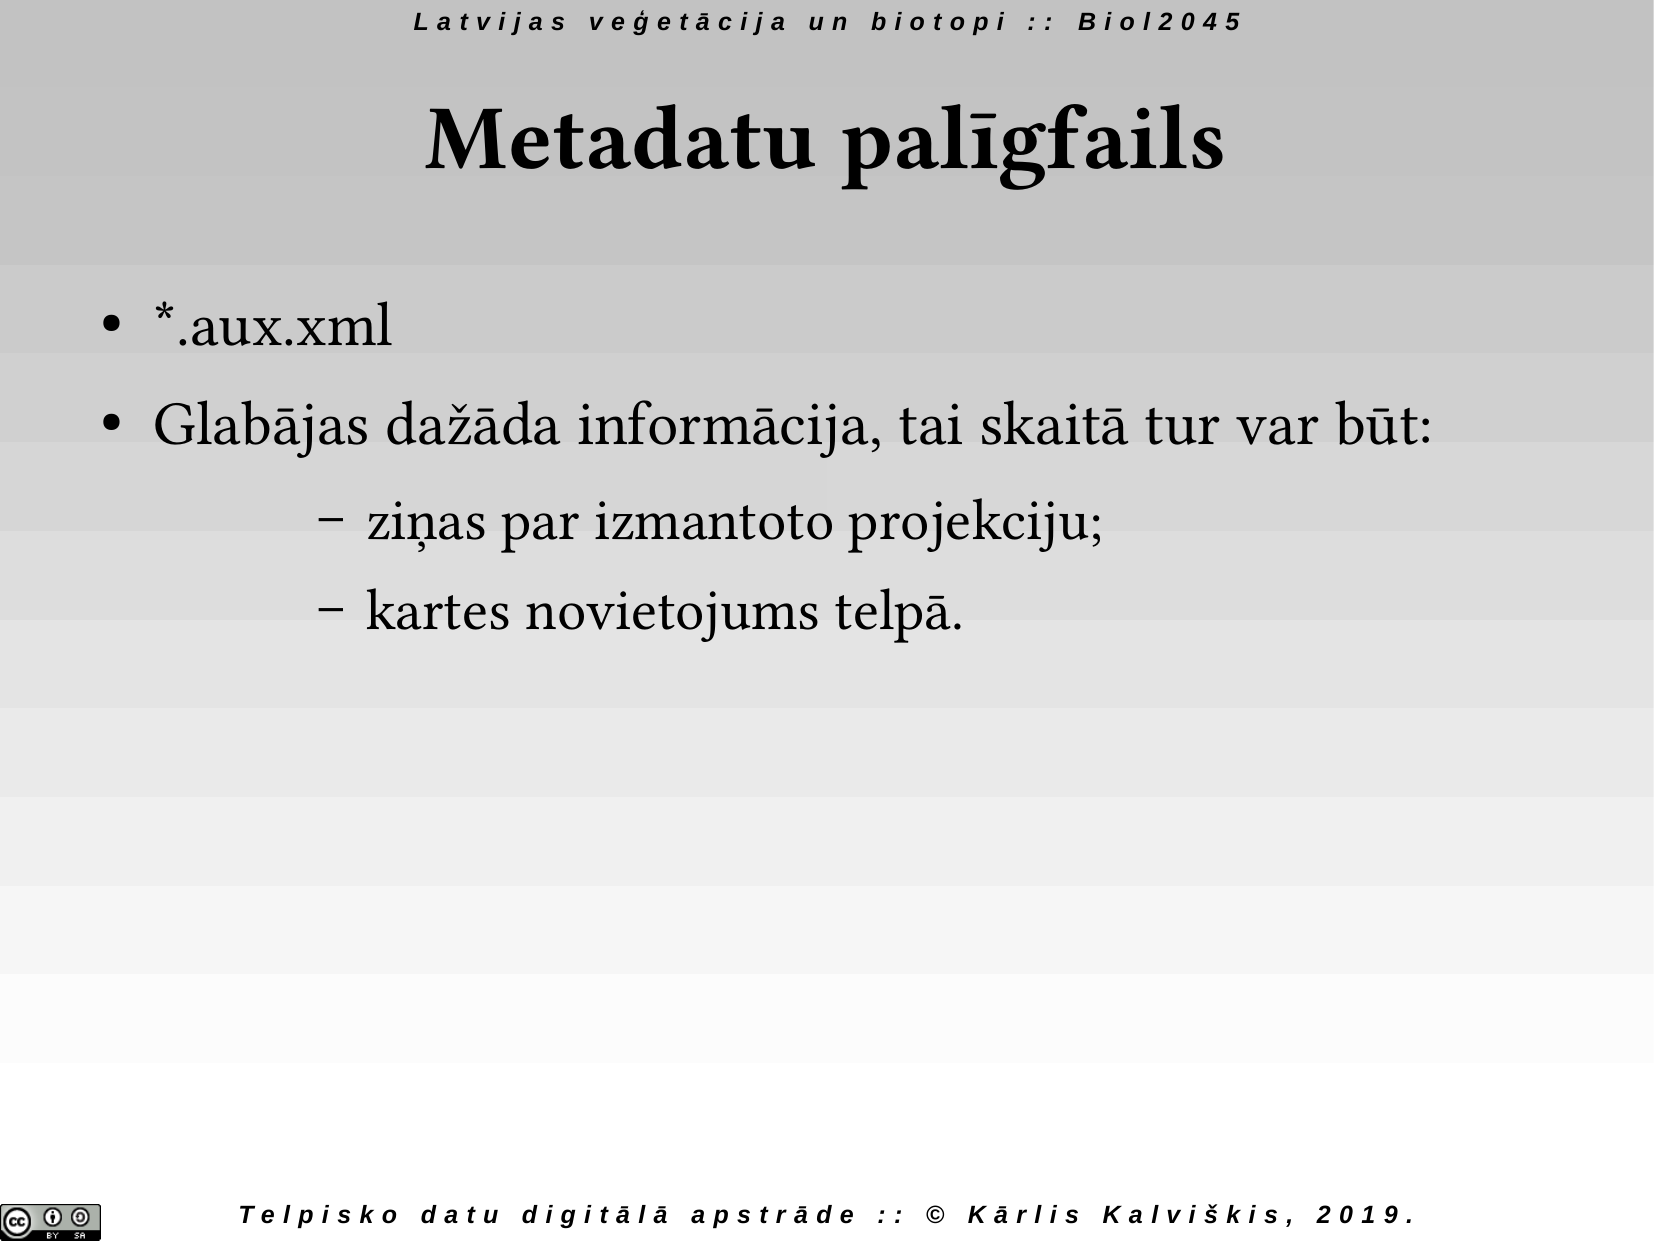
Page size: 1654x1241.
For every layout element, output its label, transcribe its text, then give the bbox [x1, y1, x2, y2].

title Metadatu palīgfails [29, 43, 1625, 234]
picture [0, 0, 1654, 1241]
list *.aux.xml Glabājas dažāda informācija, tai skaitā tur var būt: ziņas par izmantoto projekciju; kartes novietojums telpā. [82, 289, 1571, 1113]
